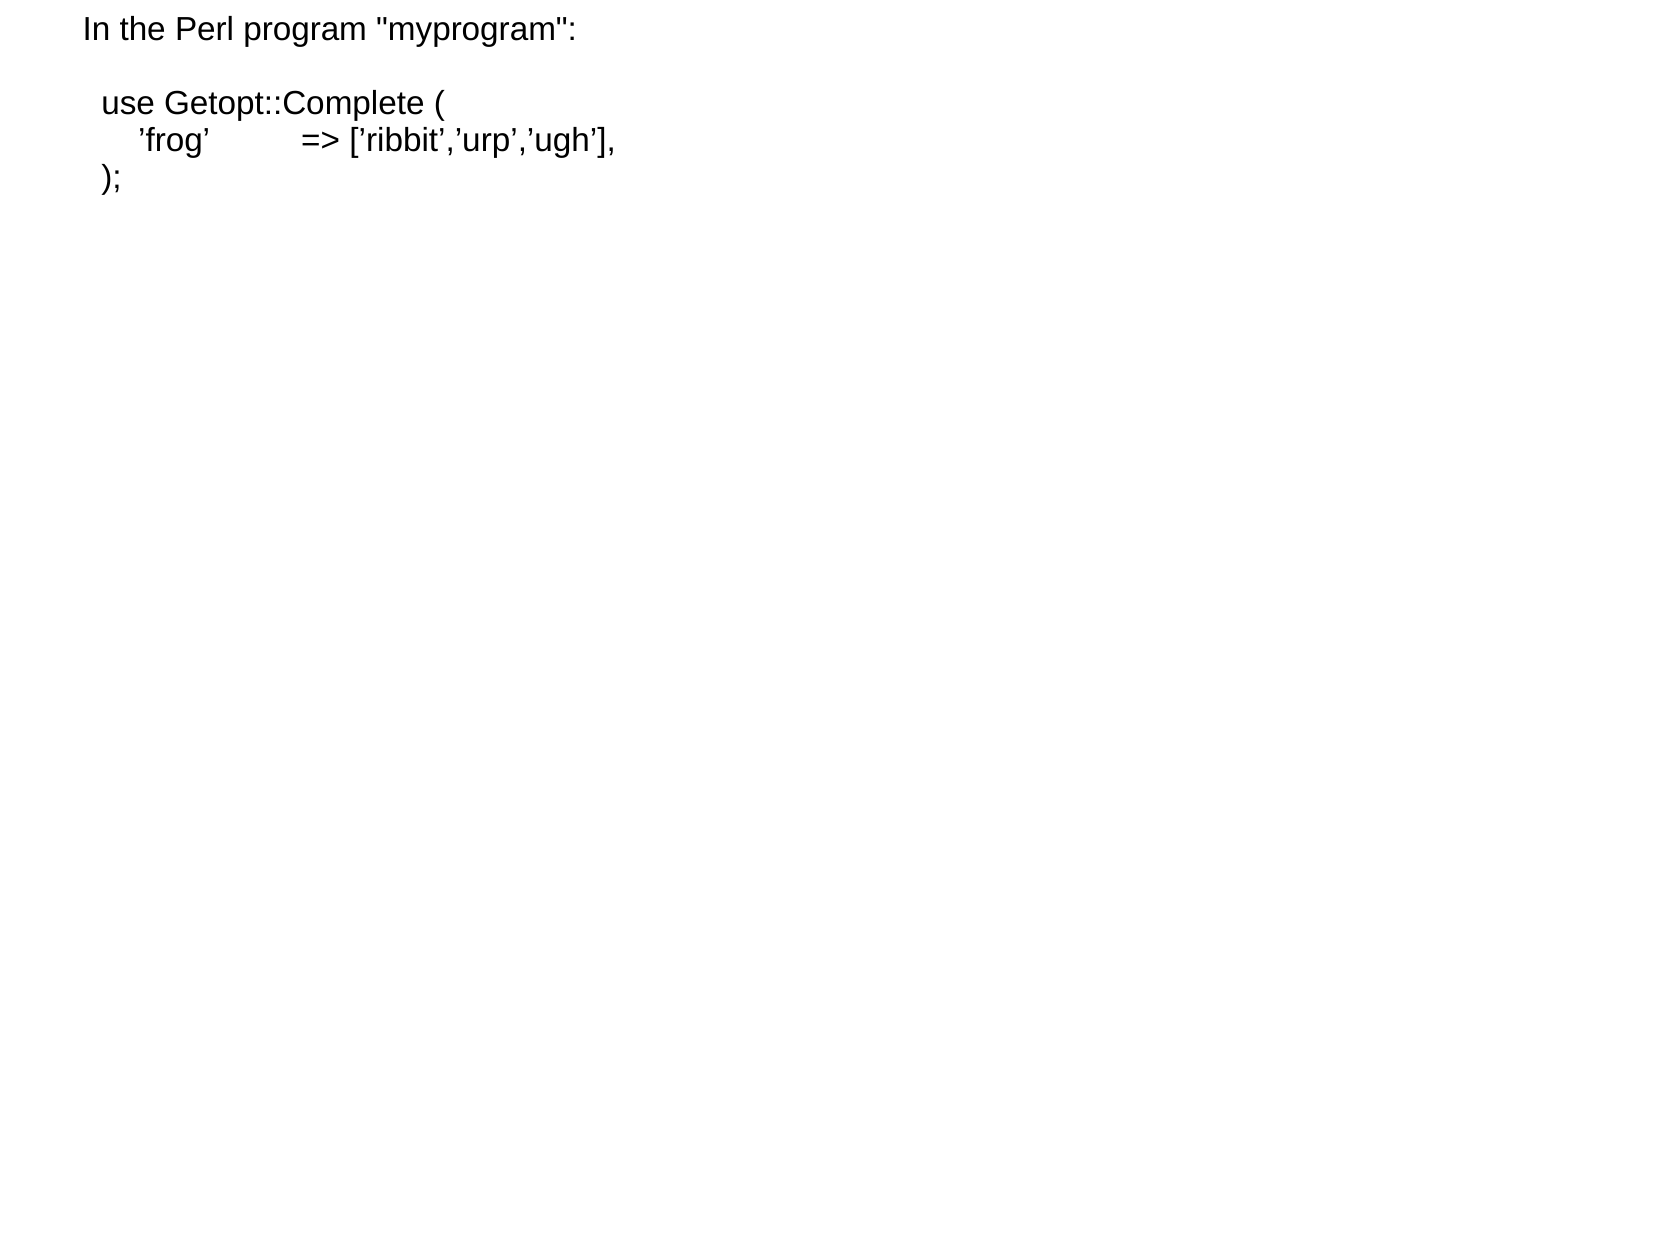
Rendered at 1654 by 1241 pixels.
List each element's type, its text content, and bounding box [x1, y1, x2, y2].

subtitle In the Perl program "myprogram": use Getopt::Complete ( ’frog’ => [’ribbit’,’urp’,’ugh’], ); [82, 10, 1571, 1070]
